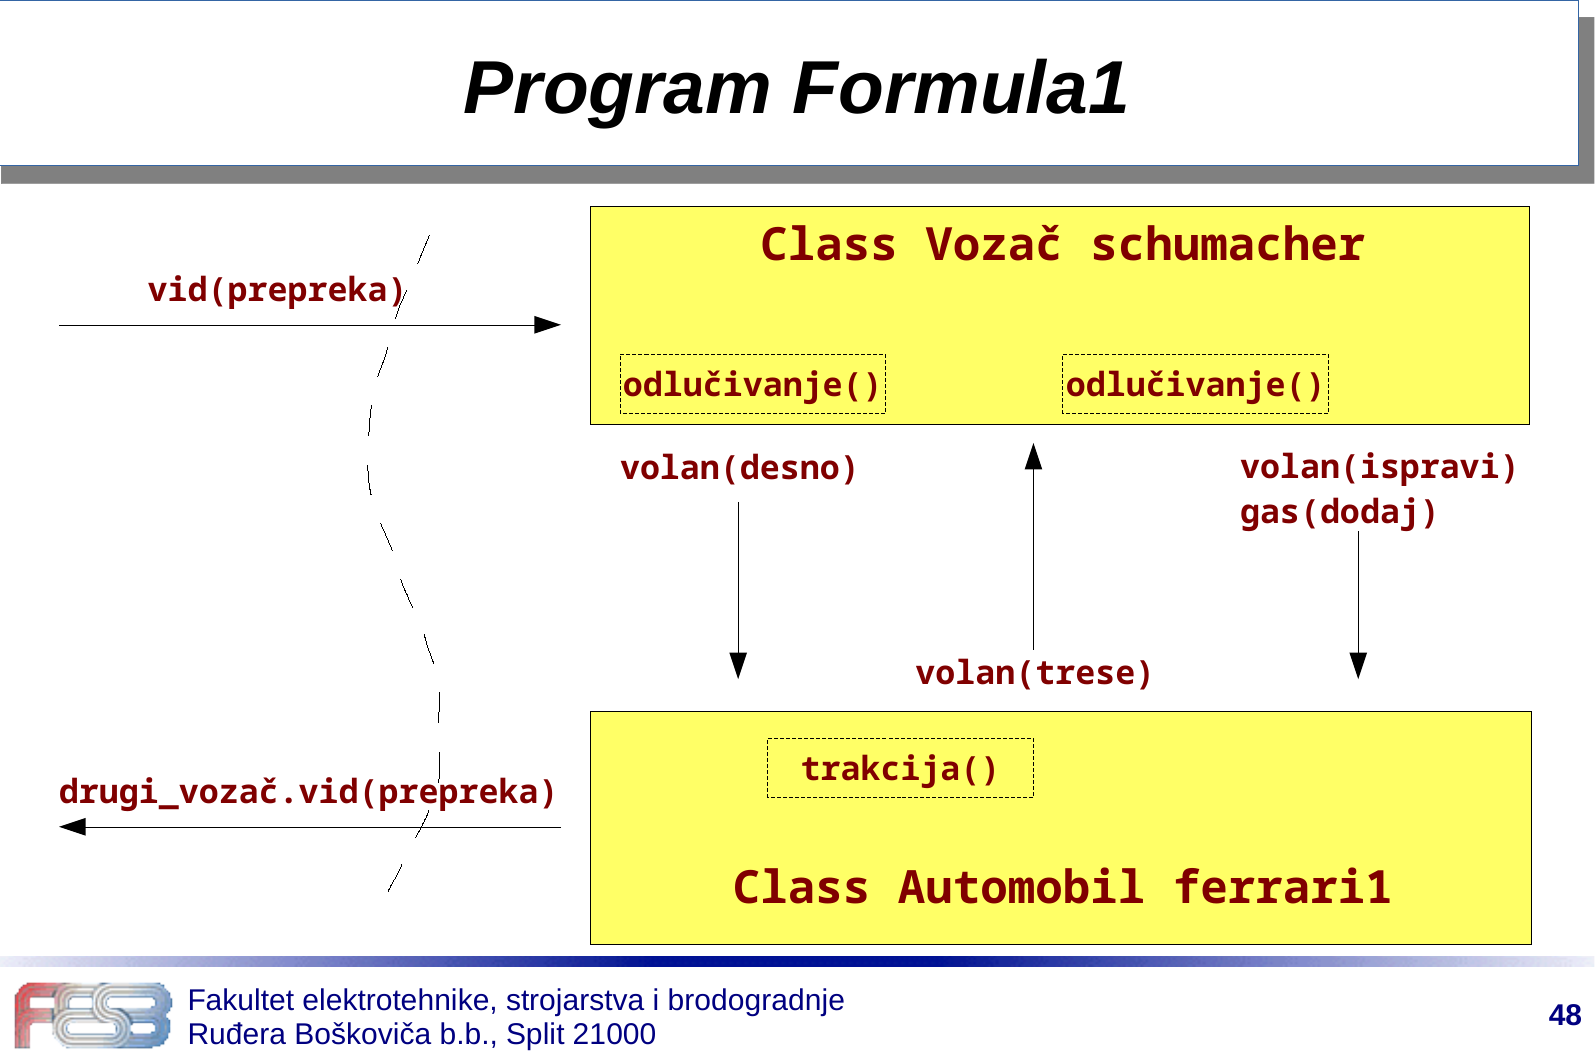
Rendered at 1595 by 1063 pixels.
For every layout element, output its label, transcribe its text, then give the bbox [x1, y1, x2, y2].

text_box Class Vozač schumacher [620, 213, 1506, 273]
text_box odlučivanje() [620, 354, 886, 414]
text_box volan(desno) [620, 444, 886, 532]
picture [9, 975, 177, 1059]
text_box trakcija() [767, 738, 1034, 798]
text_box volan(ispravi) gas(dodaj) [1240, 442, 1536, 574]
text_box [590, 711, 1532, 945]
title Program Formula1 [0, 0, 1595, 175]
picture [0, 956, 1595, 967]
text_box odlučivanje() [1062, 354, 1329, 414]
text_box Class Automobil ferrari1 [620, 856, 1506, 916]
text_box drugi_vozač.vid(prepreka) [59, 767, 562, 812]
text_box vid(prepreka) [147, 265, 562, 310]
text_box [590, 206, 1530, 425]
text_box volan(trese) [915, 649, 1182, 737]
